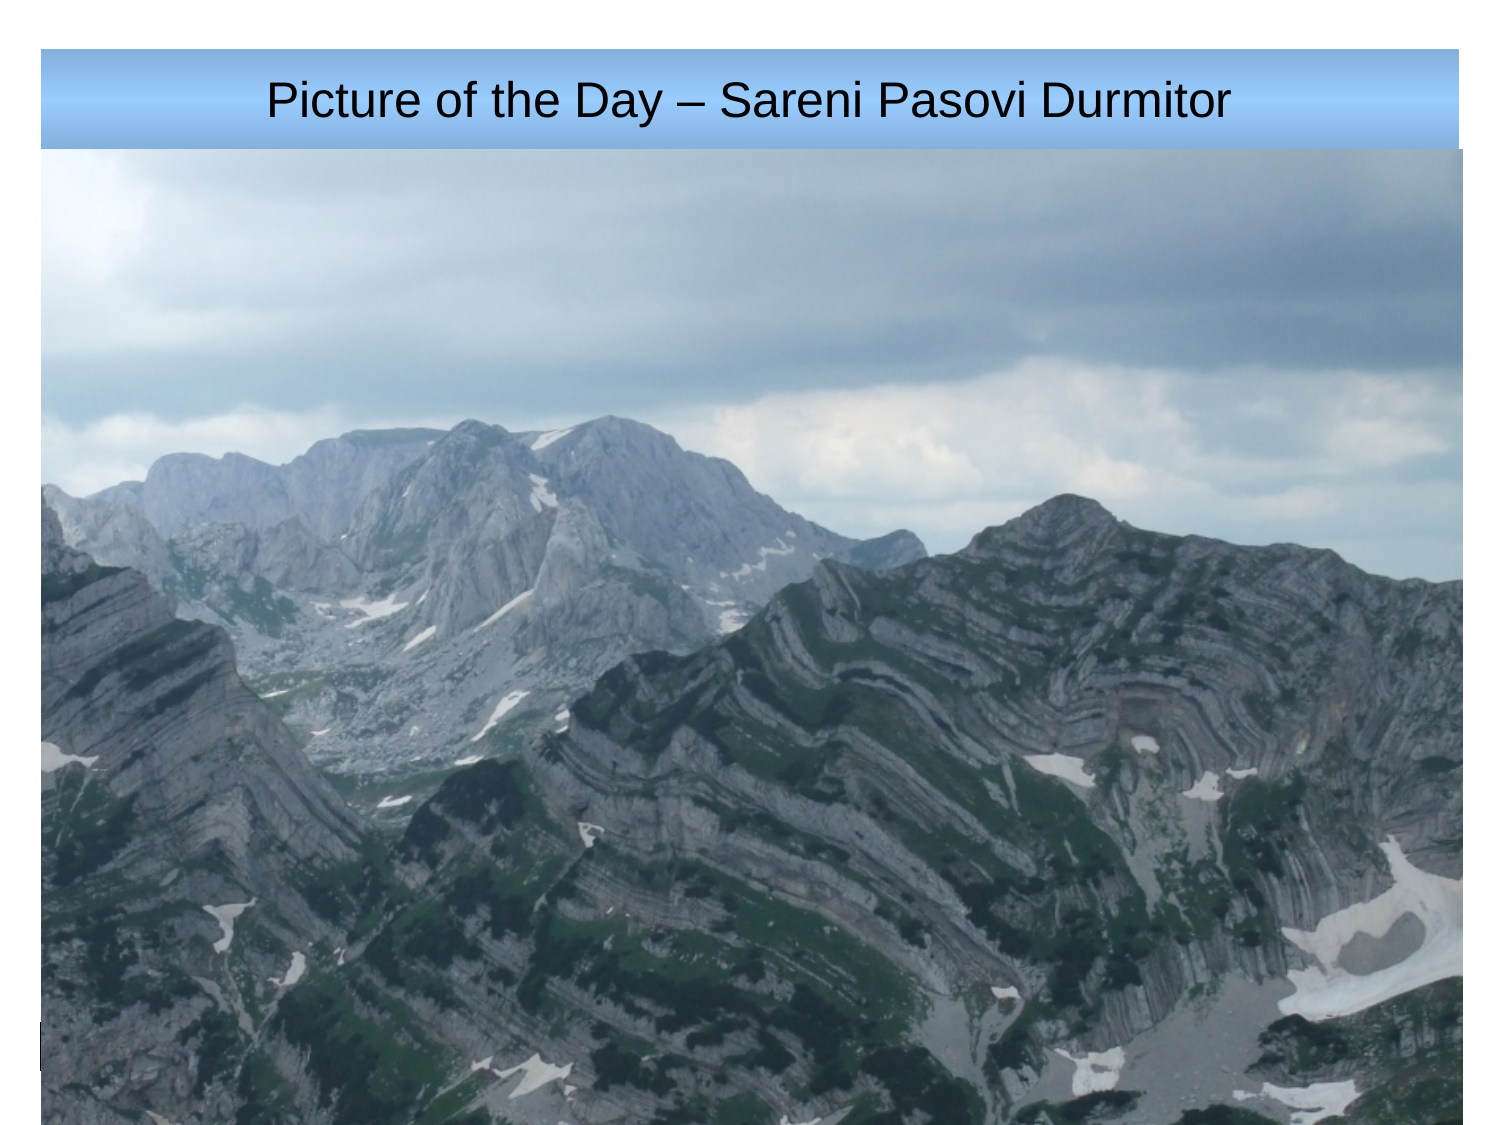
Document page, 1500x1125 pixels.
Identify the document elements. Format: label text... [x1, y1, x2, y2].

title Picture of the Day – Sareni Pasovi Durmitor [41, 49, 1459, 149]
picture [41, 149, 1463, 1125]
